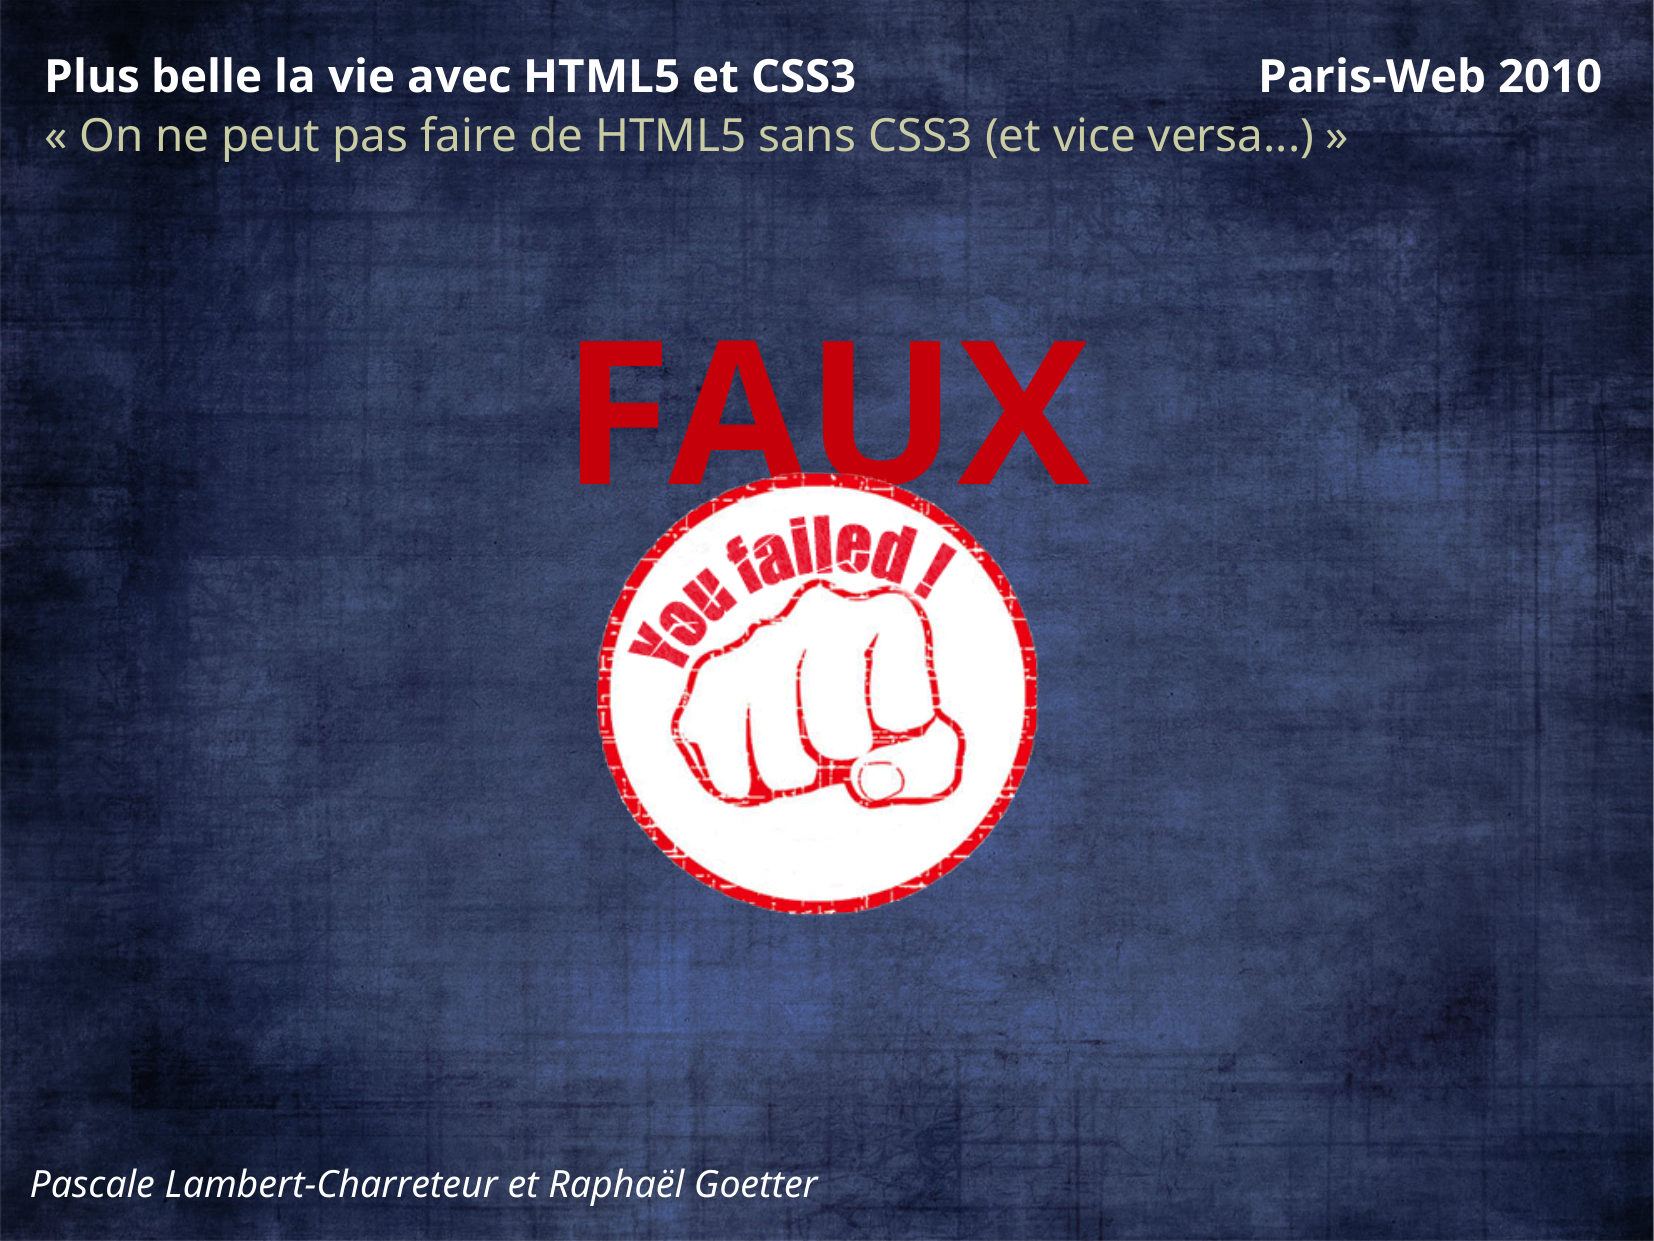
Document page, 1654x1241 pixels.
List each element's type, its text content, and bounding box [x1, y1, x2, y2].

text_box Plus belle la vie avec HTML5 et CSS3 [29, 29, 1063, 88]
text_box « On ne peut pas faire de HTML5 sans CSS3 (et vice versa...) » [29, 88, 1447, 156]
picture [0, 0, 1654, 1241]
text_box FAUX ! [501, 236, 1152, 478]
text_box Pascale Lambert-Charreteur et Raphaël Goetter [29, 1157, 1329, 1201]
